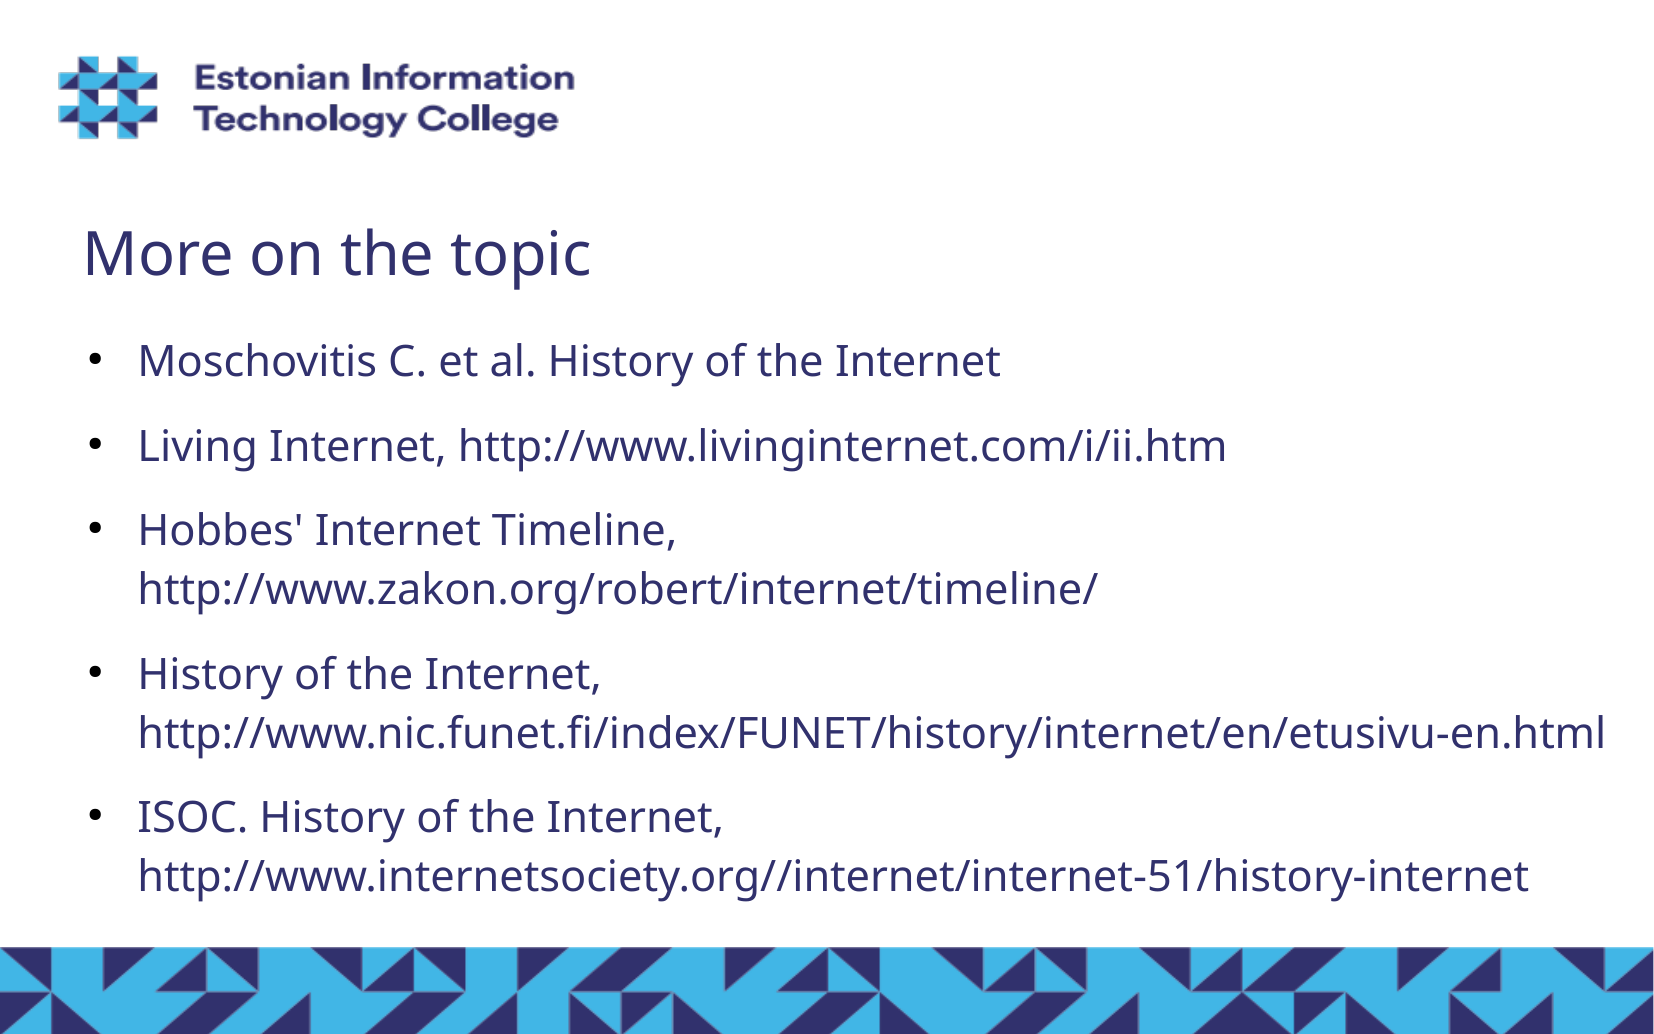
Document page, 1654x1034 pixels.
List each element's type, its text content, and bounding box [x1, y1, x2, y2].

title More on the topic [82, 165, 1644, 338]
list Moschovitis C. et al. History of the Internet Living Internet, http://www.livinginternet.com/i/ii.htm Hobbes' Internet Timeline, http://www.zakon.org/robert/internet/timeline/ History of the Internet, http://www.nic.funet.fi/index/FUNET/history/internet/en/etusivu-en.html ISOC. History of the Internet, http://www.internetsociety.org//internet/internet-51/history-internet [70, 330, 1619, 922]
